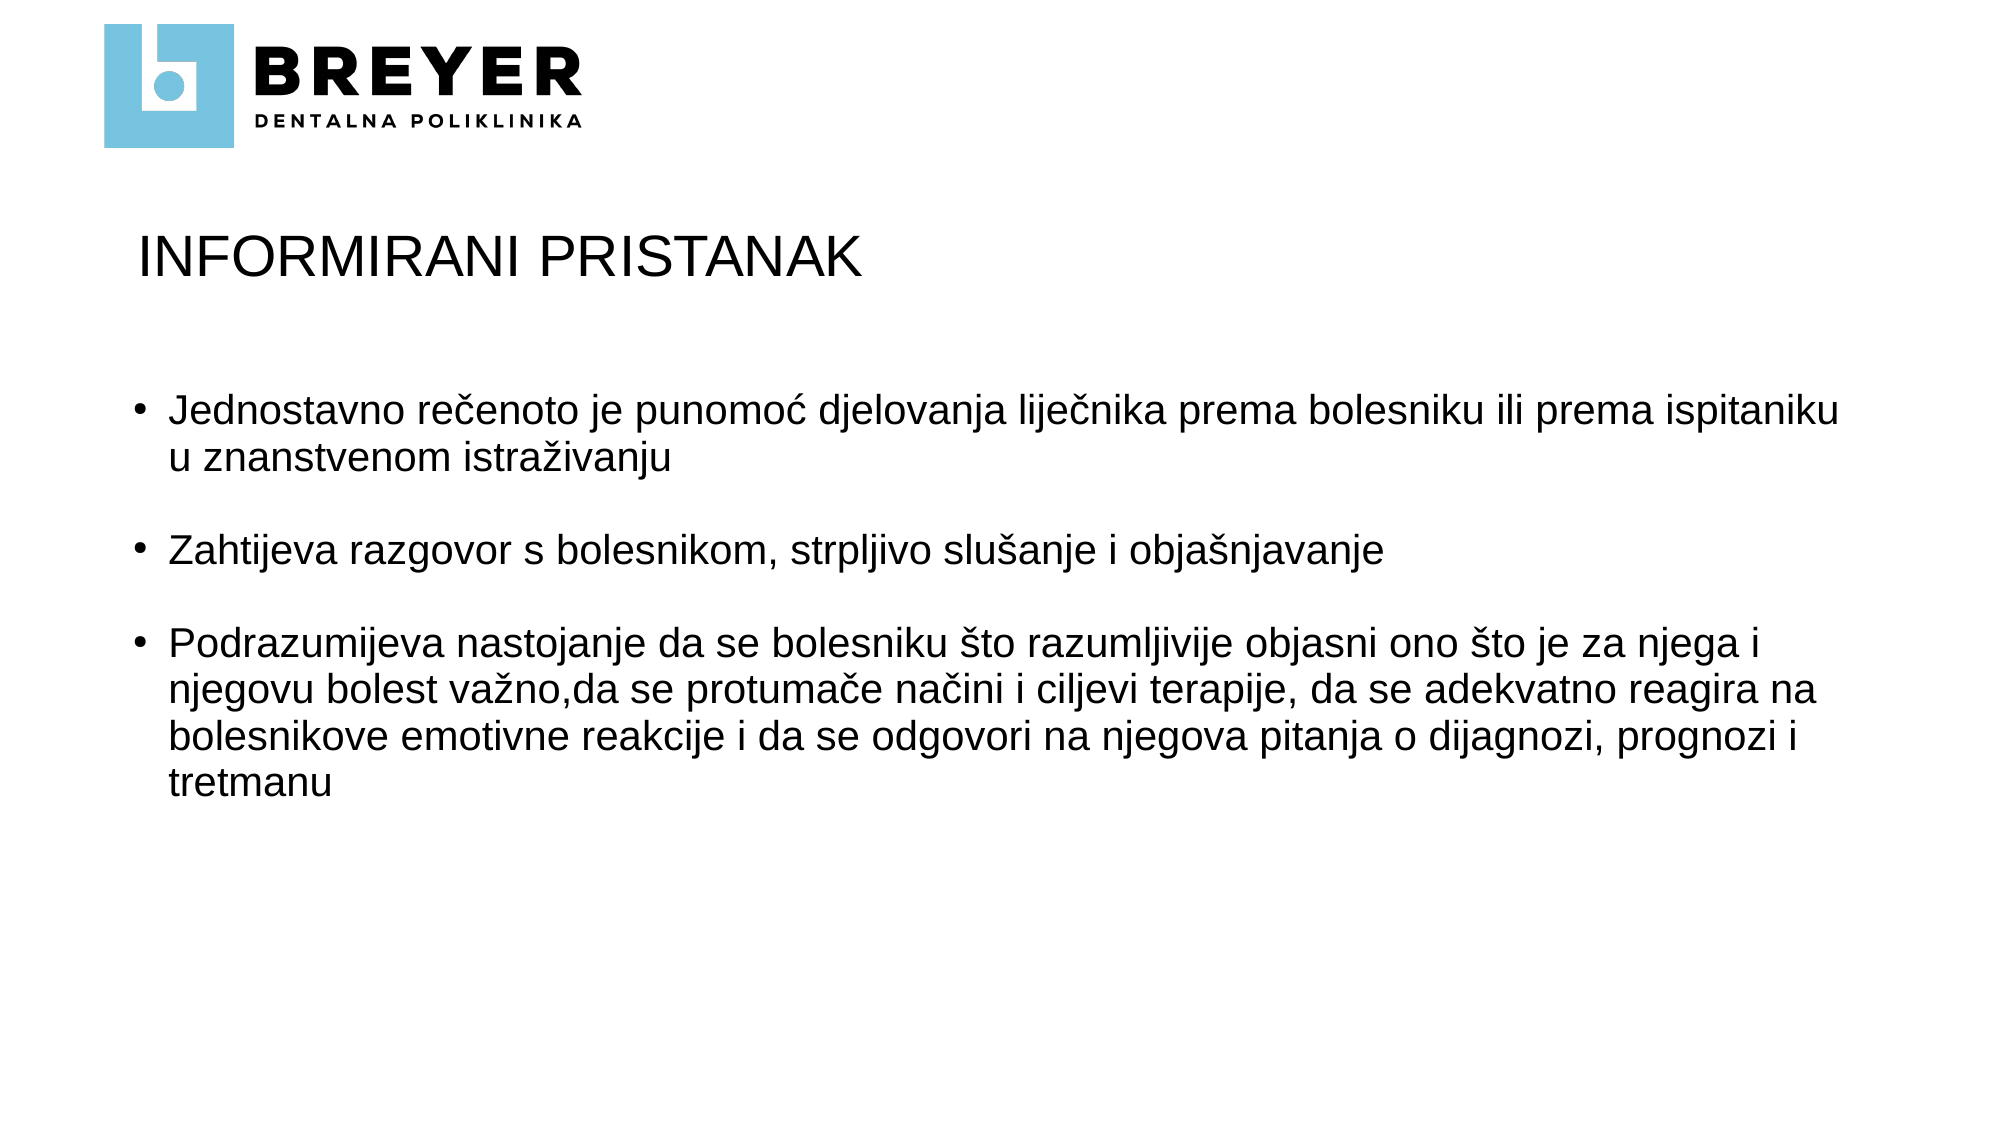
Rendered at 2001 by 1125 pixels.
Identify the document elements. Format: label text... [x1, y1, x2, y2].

picture [104, 24, 582, 148]
text_box Jednostavno rečenoto je punomoć djelovanja liječnika prema bolesniku ili prema ispitaniku u znanstvenom istraživanju Zahtijeva razgovor s bolesnikom, strpljivo slušanje i objašnjavanje Podrazumijeva nastojanje da se bolesniku što razumljivije objasni ono što je za njega i njegovu bolest važno,da se protumače načini i ciljevi terapije, da se adekvatno reagira na bolesnikove emotivne reakcije i da se odgovori na njegova pitanja o dijagnozi, prognozi i tretmanu [118, 379, 1861, 1063]
title INFORMIRANI PRISTANAK [137, 206, 1863, 307]
